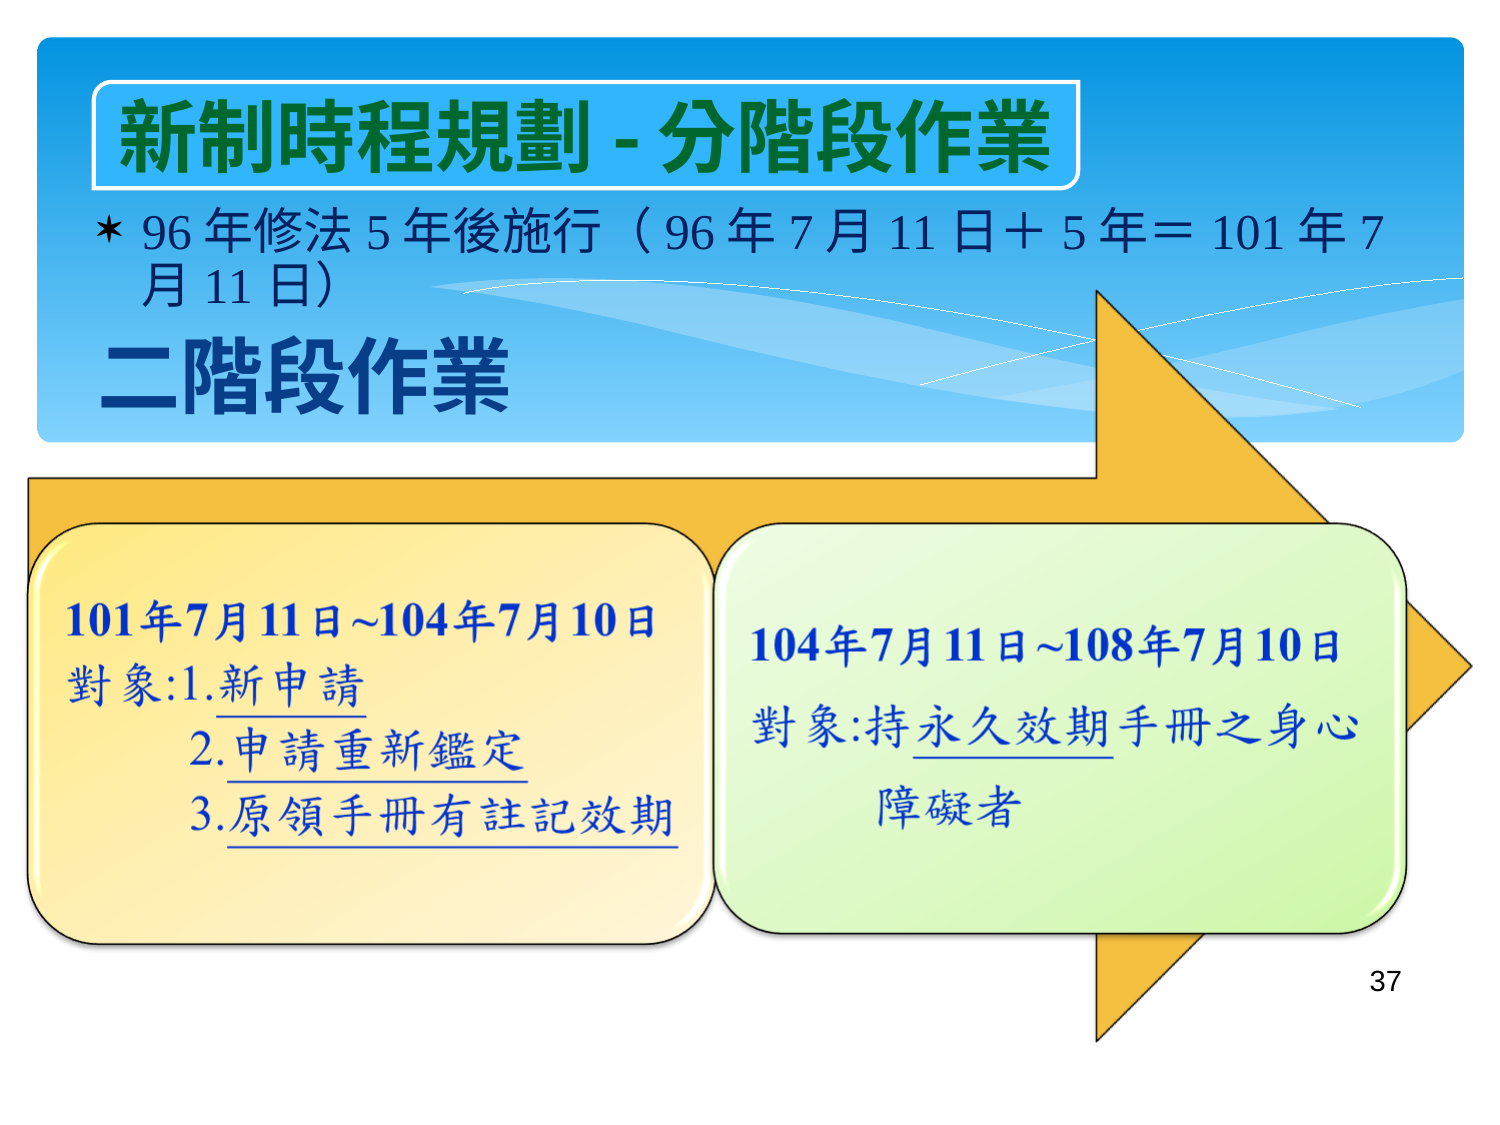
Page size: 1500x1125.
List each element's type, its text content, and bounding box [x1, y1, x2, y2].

list 96年修法5年後施行（96年7月11日＋5年＝101年7月11日） 二階段作業 [82, 199, 1433, 287]
text_box 新制時程規劃-分階段作業 [93, 81, 1079, 189]
picture [17, 287, 1474, 1045]
picture [106, 80, 1080, 88]
picture [97, 82, 105, 88]
